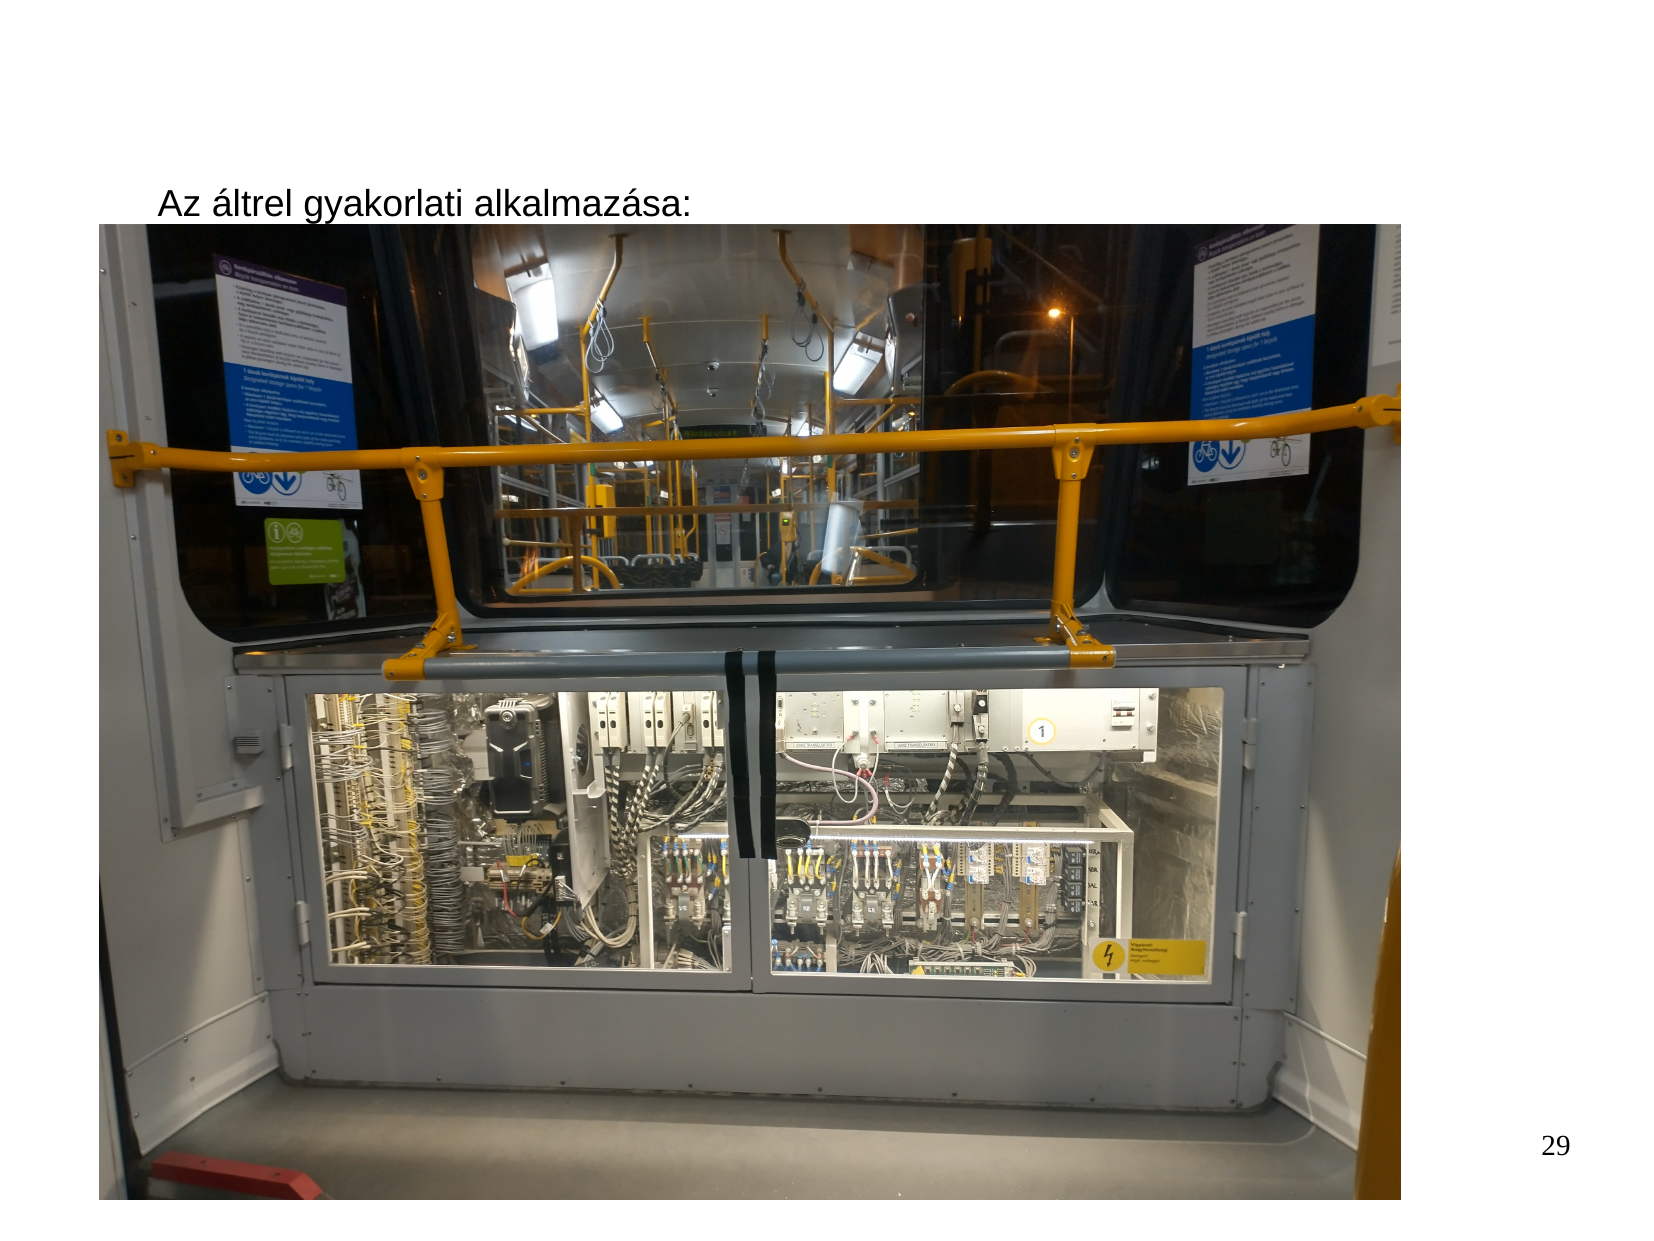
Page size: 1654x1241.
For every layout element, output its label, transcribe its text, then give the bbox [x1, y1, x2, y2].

picture [99, 224, 1401, 1201]
list Az áltrel gyakorlati alkalmazása: [86, 97, 1576, 1155]
